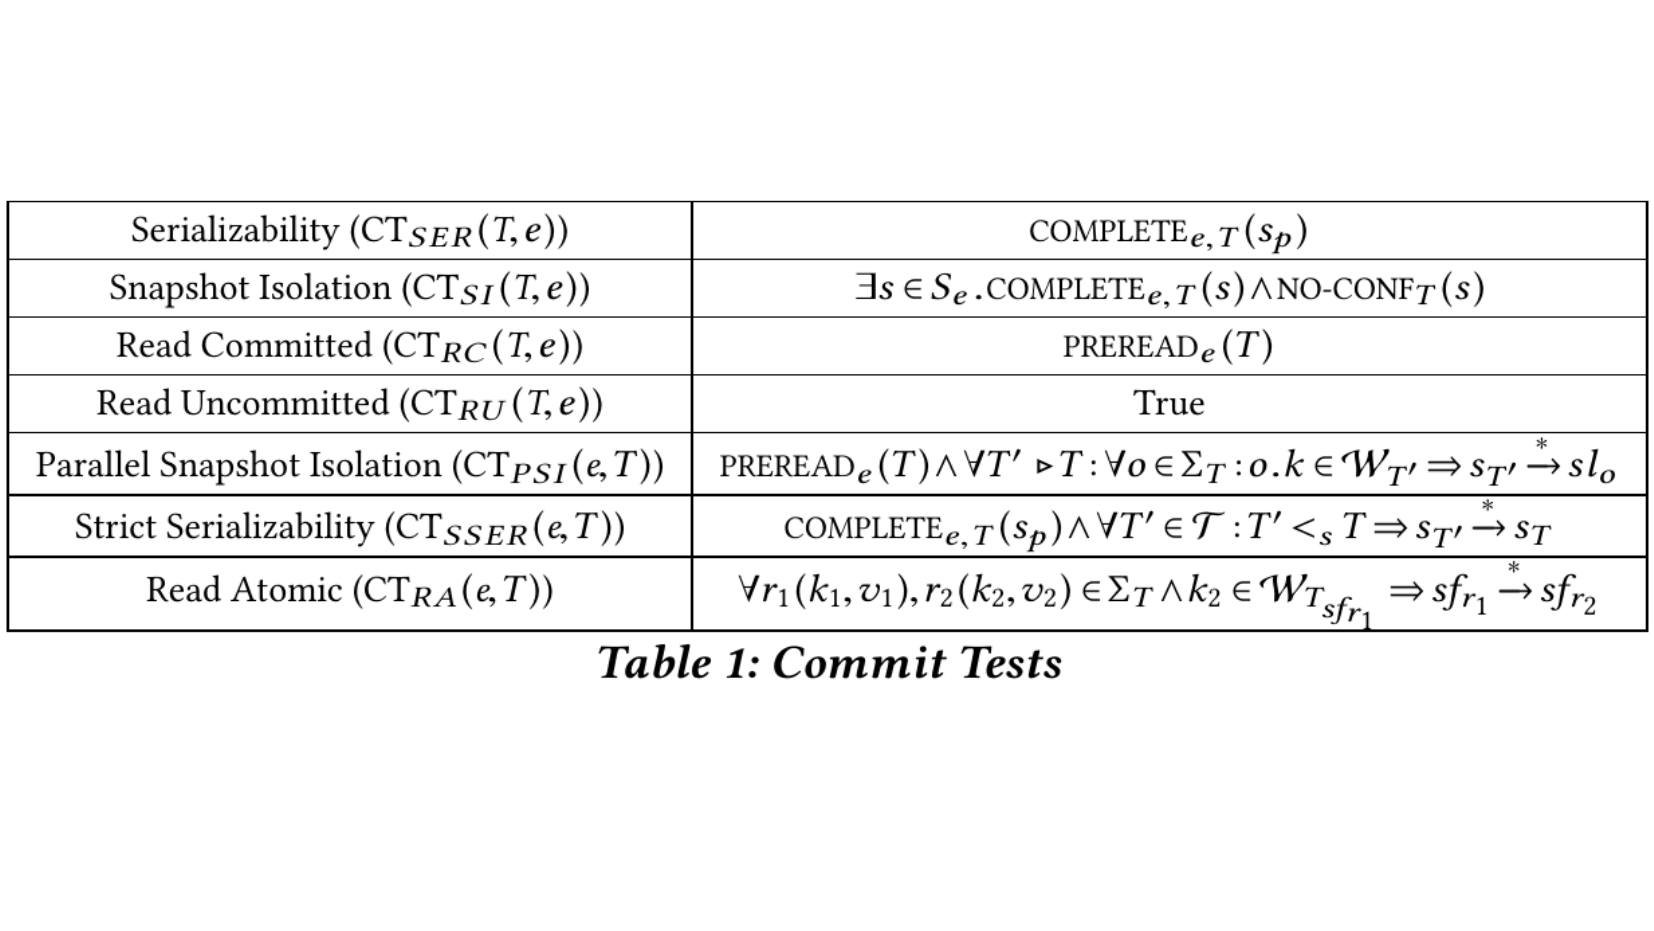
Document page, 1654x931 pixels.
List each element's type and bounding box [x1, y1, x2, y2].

picture [0, 193, 1654, 691]
